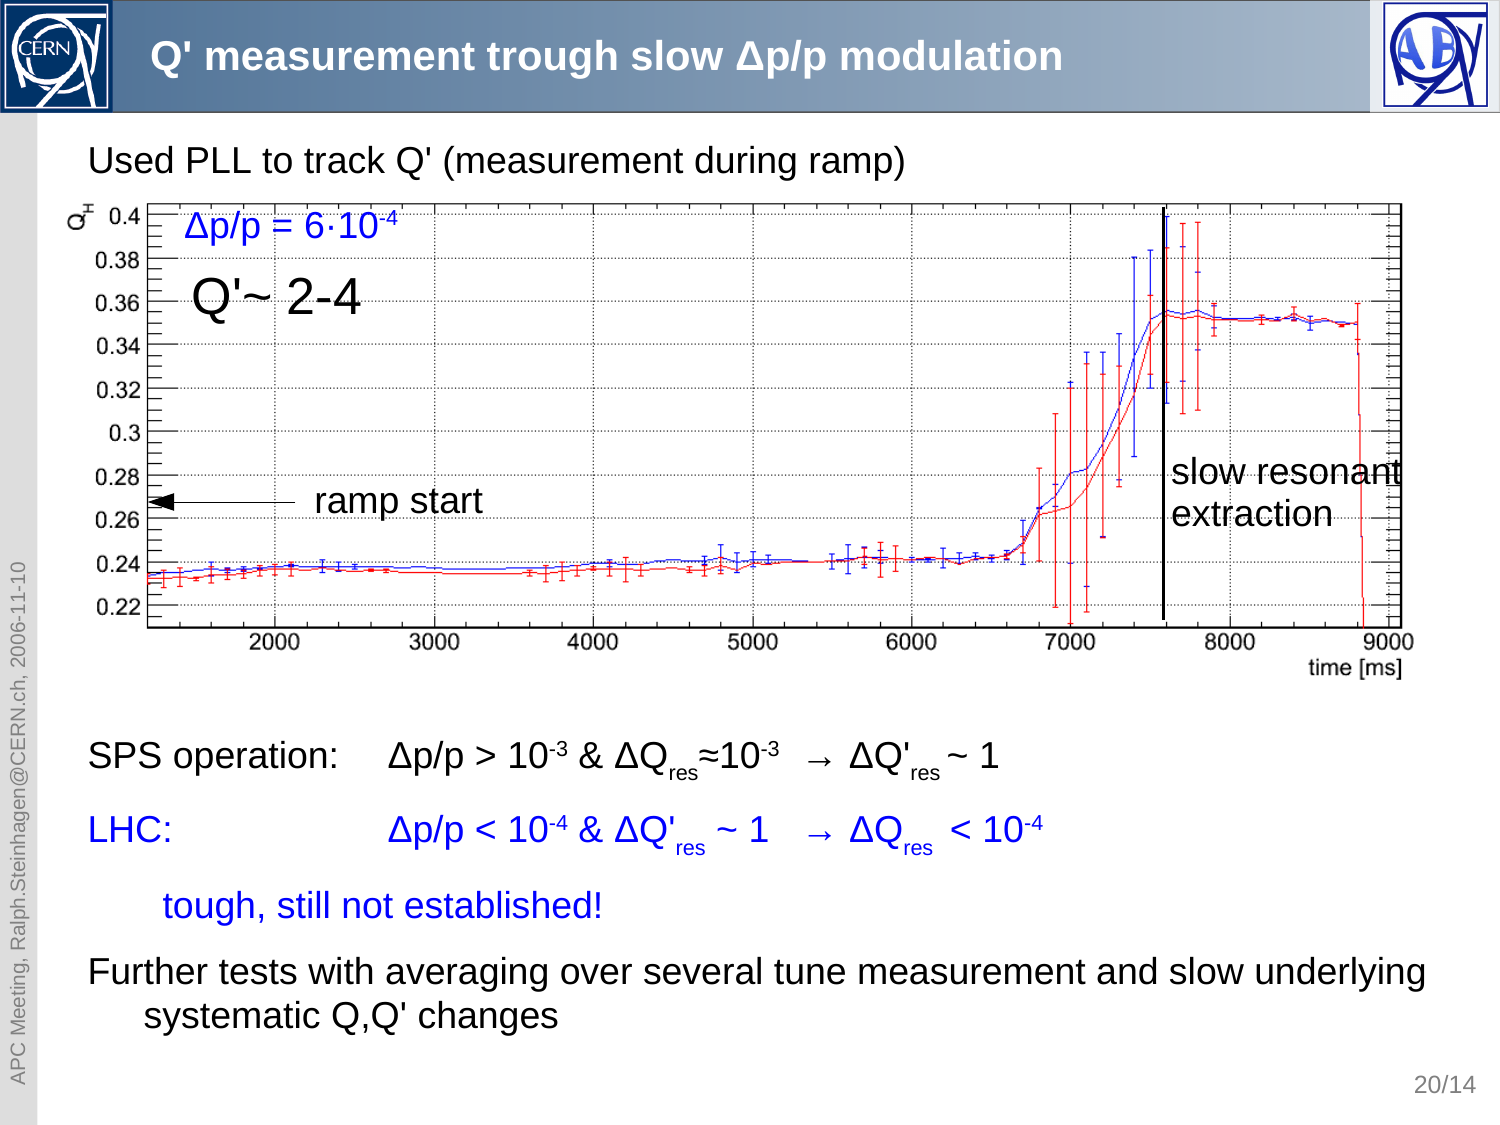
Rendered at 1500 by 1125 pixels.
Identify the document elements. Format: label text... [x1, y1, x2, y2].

text_box Δp/p = 6·10-4 [169, 196, 418, 254]
text_box ramp start [299, 472, 498, 530]
picture [0, 0, 113, 113]
list SPS operation: Δp/p > 10-3 & ΔQres≈10-3 → ΔQ'res ~ 1 LHC: Δp/p < 10-4 & ΔQ'res ~ 1 → ΔQres < 10-4 tough, still not established! Further tests with averaging over several tune measurement and slow underlying systematic Q,Q' changes [87, 734, 1438, 1037]
list Used PLL to track Q' (measurement during ramp) [87, 137, 1438, 182]
picture [1382, 1, 1489, 108]
text_box slow resonant extraction [1156, 442, 1417, 542]
picture [59, 194, 1444, 688]
text_box Q'~ 2-4 [176, 259, 377, 333]
title Q' measurement trough slow Δp/p modulation [150, 0, 1201, 113]
